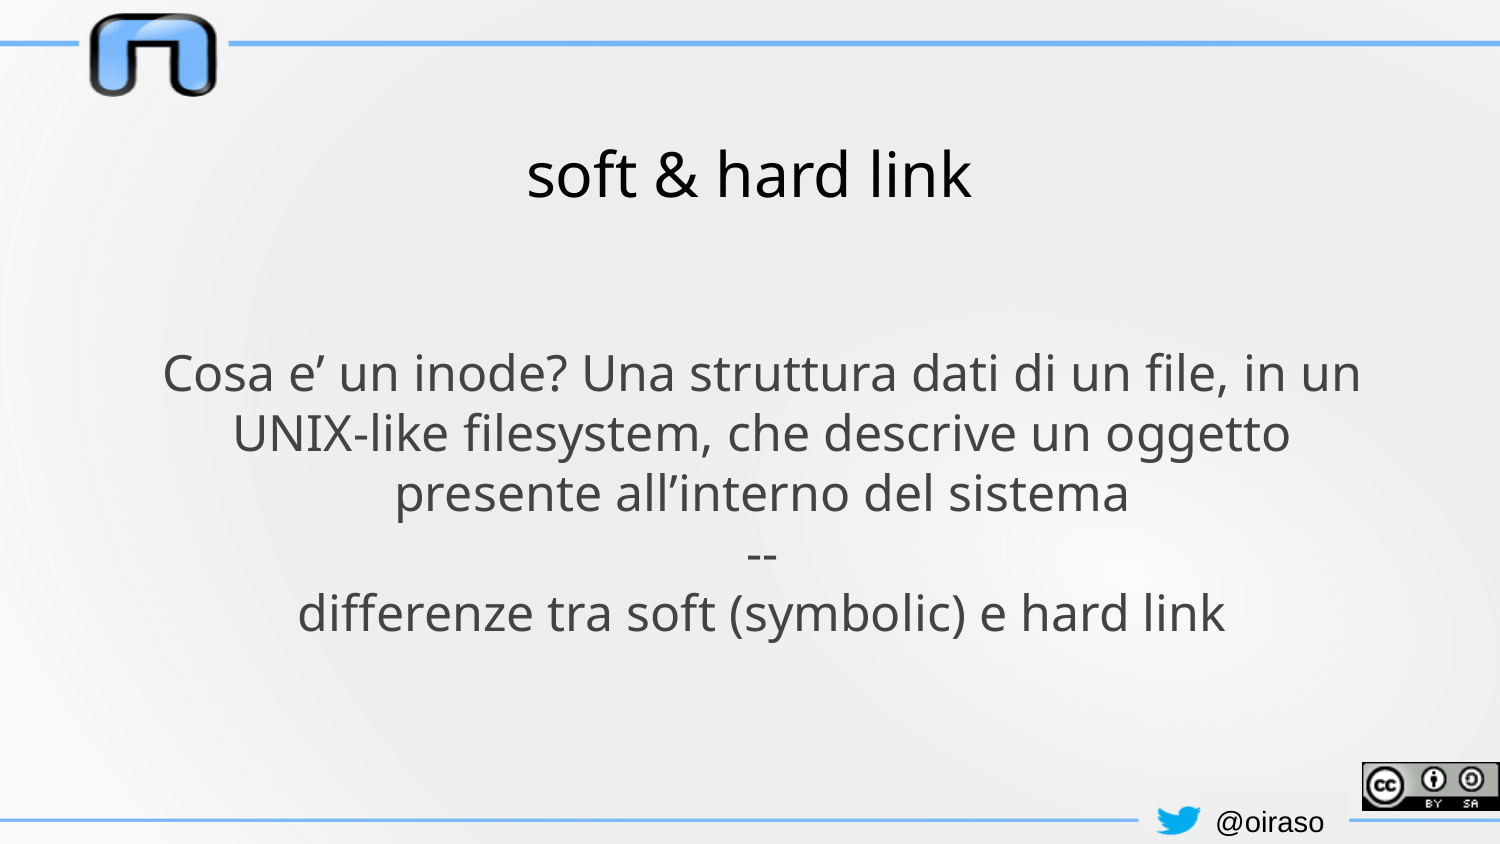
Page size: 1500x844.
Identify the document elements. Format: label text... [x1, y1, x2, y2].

title soft & hard link [112, 116, 1388, 225]
subtitle Cosa e’ un inode? Una struttura dati di un file, in un UNIX-like filesystem, che descrive un oggetto presente all’interno del sistema -- differenze tra soft (symbolic) e hard link [125, 326, 1400, 692]
picture [0, 0, 1500, 844]
text_box @oirasor [1200, 788, 1350, 844]
